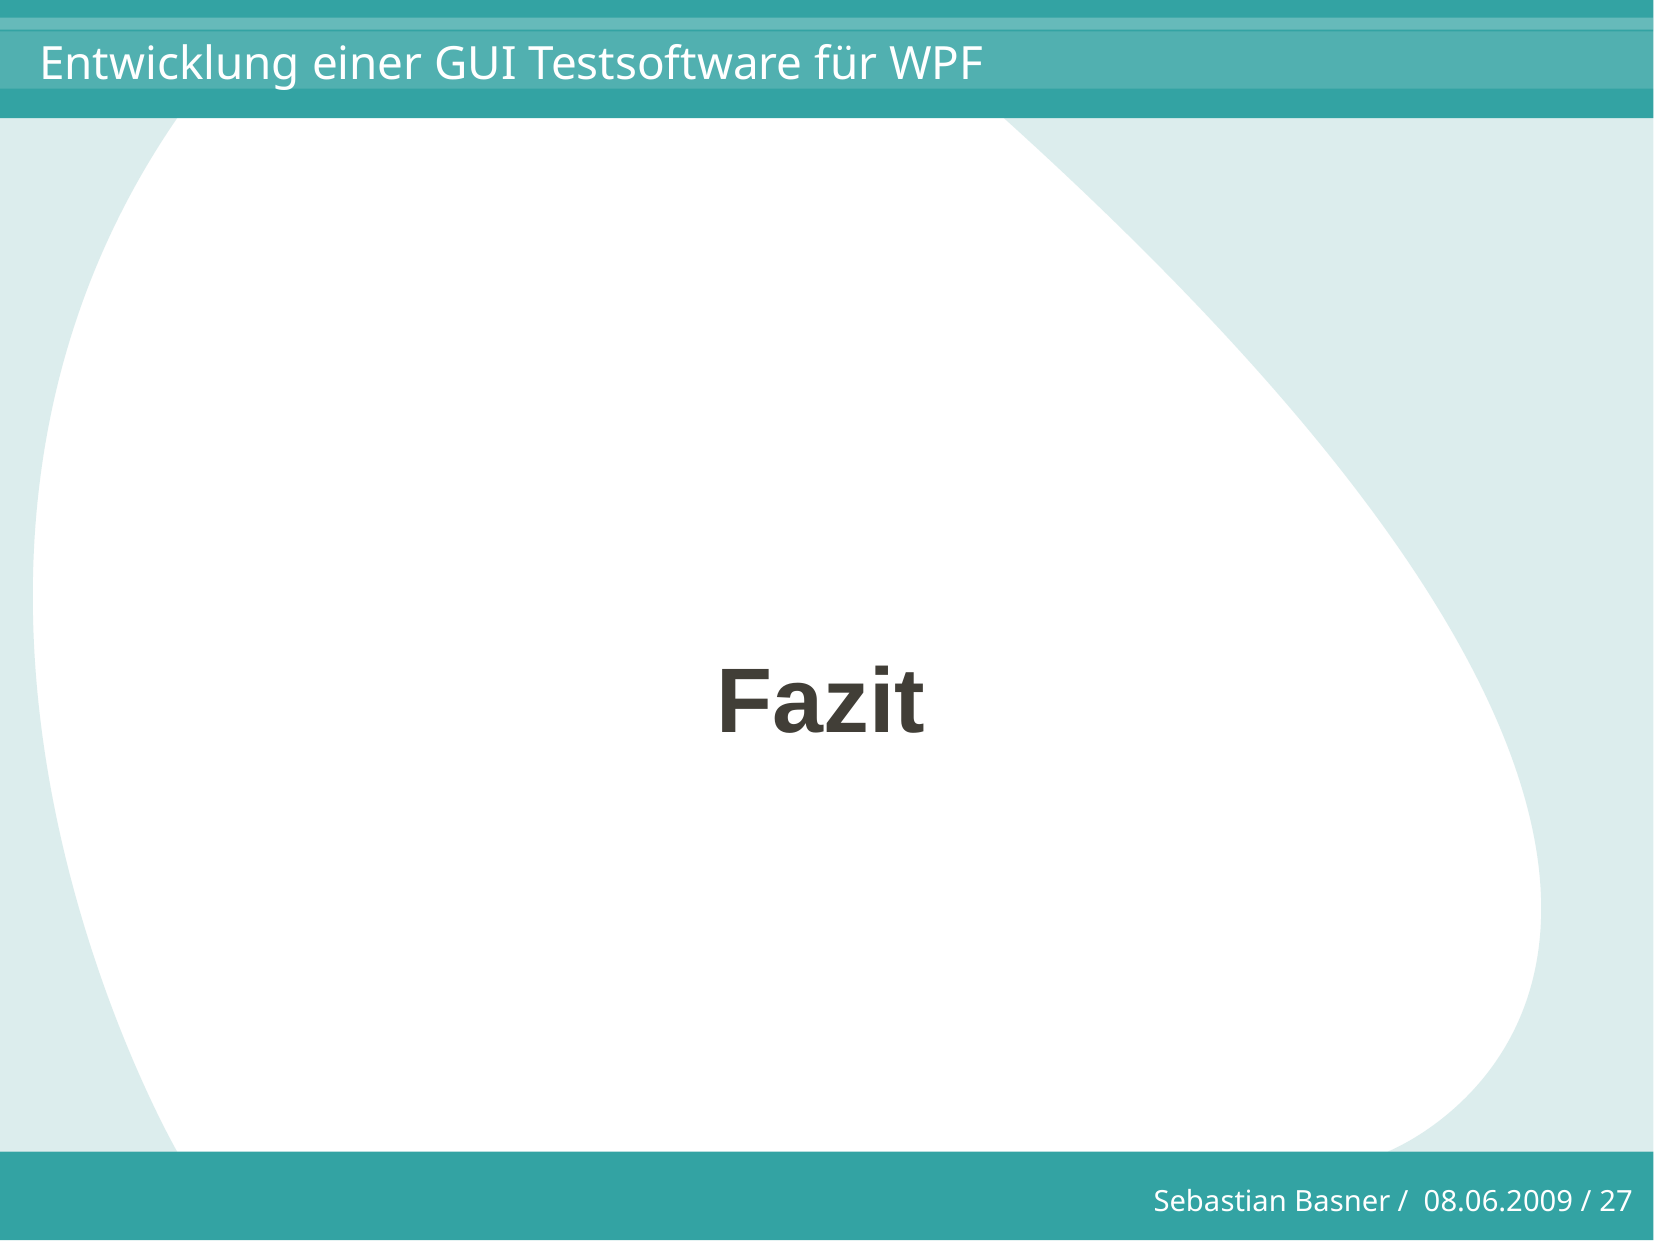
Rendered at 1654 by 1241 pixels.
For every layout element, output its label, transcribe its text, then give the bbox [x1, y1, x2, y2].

title Fazit [76, 649, 1565, 753]
